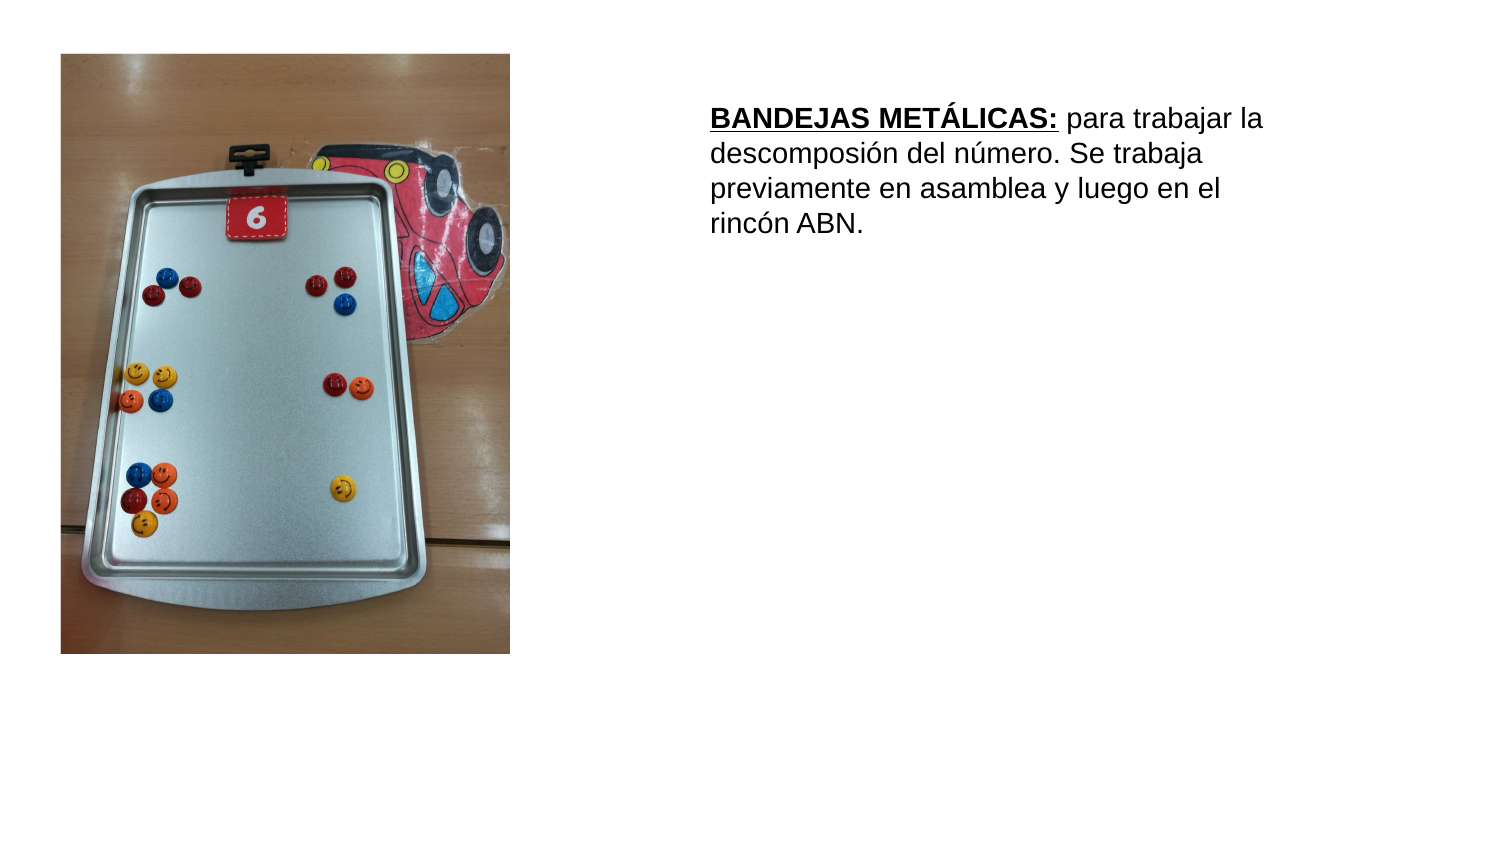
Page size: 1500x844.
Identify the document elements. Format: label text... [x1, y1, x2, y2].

text_box BANDEJAS METÁLICAS: para trabajar la descomposión del número. Se trabaja previamente en asamblea y luego en el rincón ABN. [695, 84, 1310, 224]
picture [60, 53, 510, 654]
